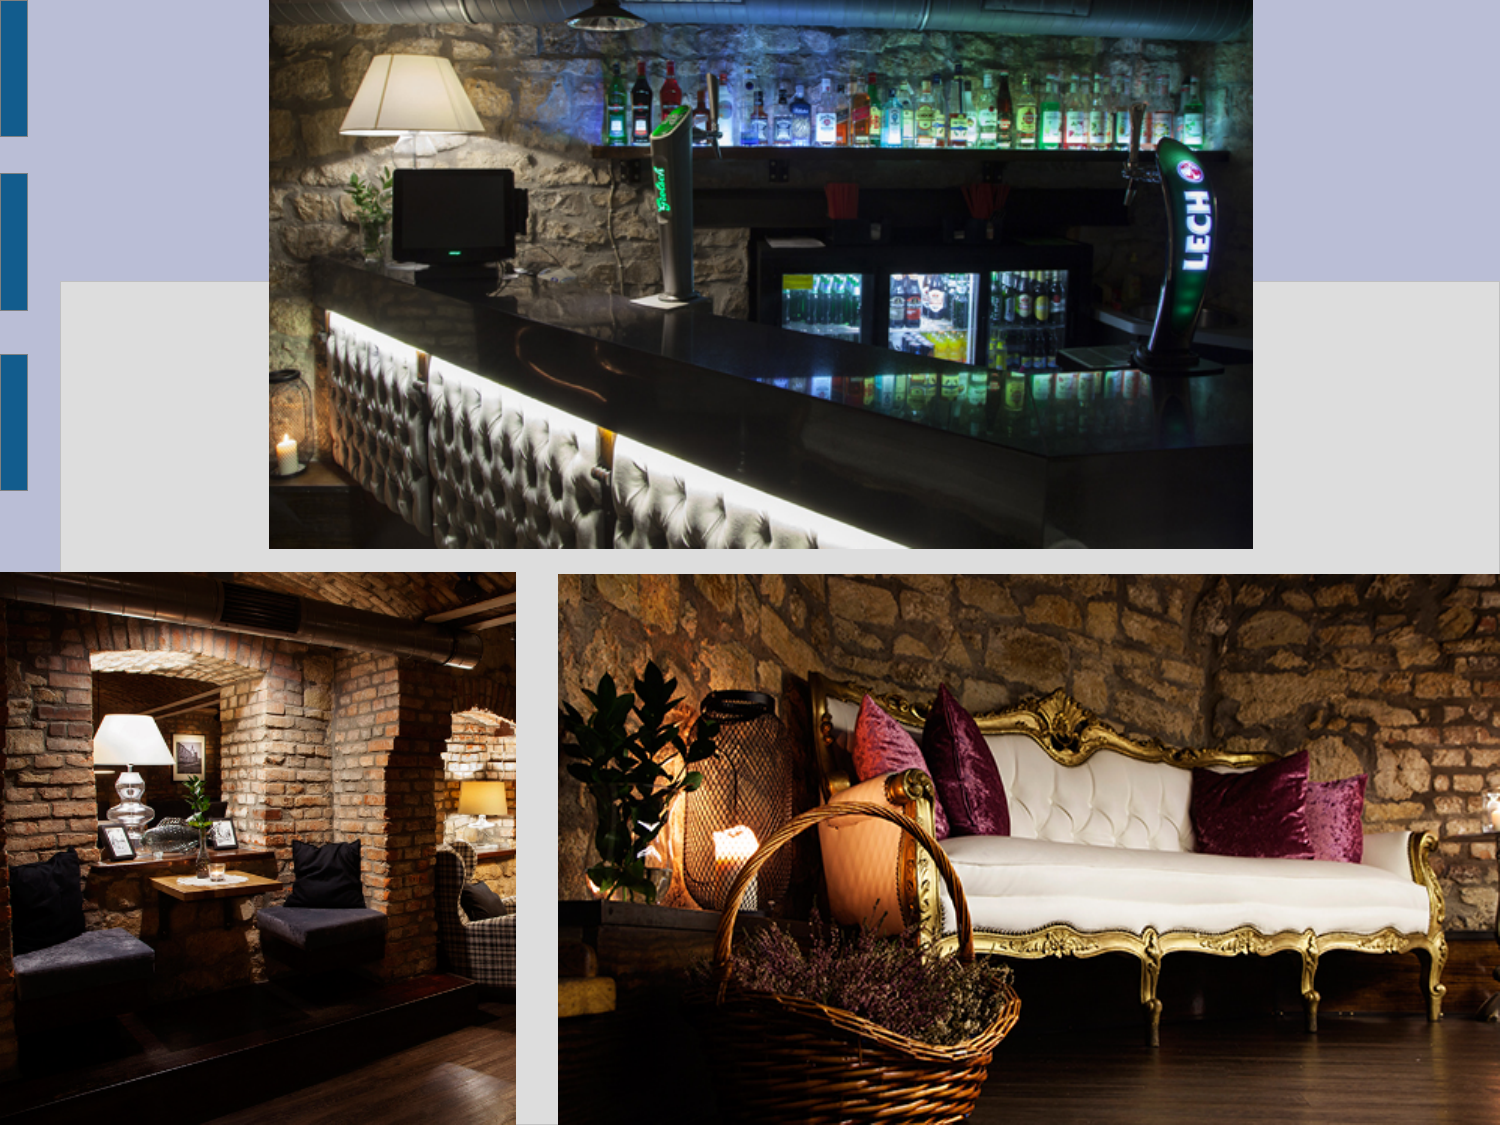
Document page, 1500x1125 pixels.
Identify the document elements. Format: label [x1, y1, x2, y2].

picture [558, 574, 1500, 1125]
picture [0, 572, 516, 1125]
picture [269, 0, 1253, 549]
